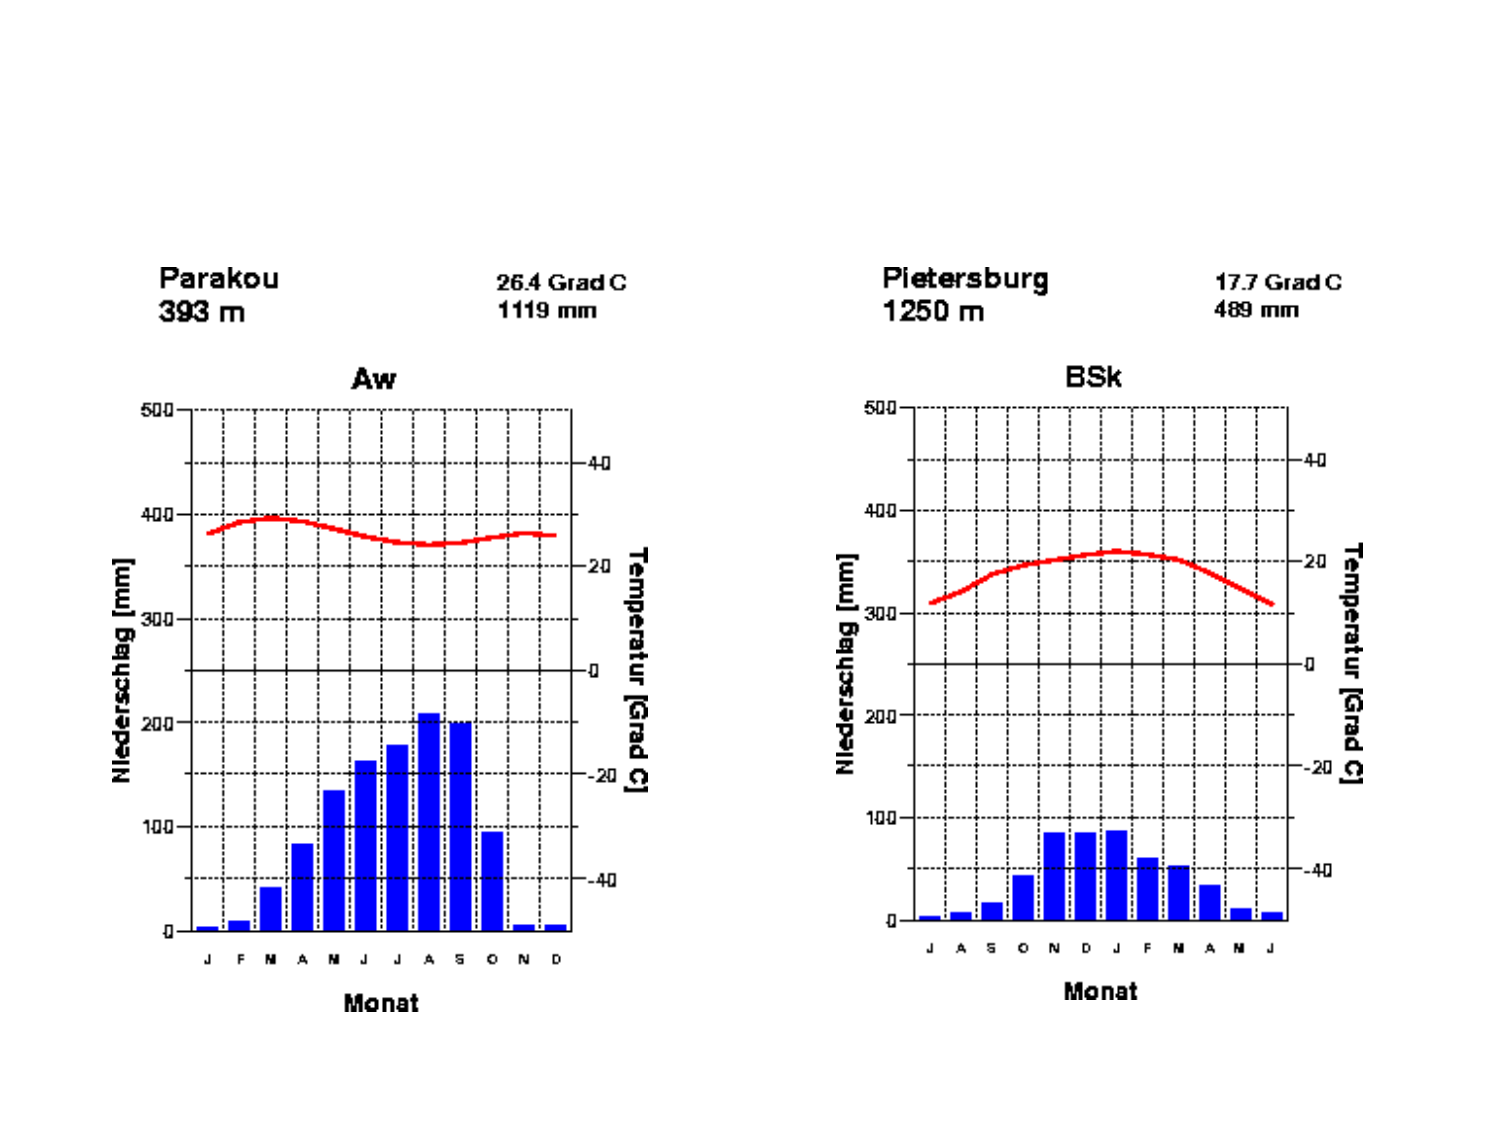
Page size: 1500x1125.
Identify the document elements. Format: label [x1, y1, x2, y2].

picture [112, 267, 648, 1012]
picture [836, 267, 1363, 1000]
